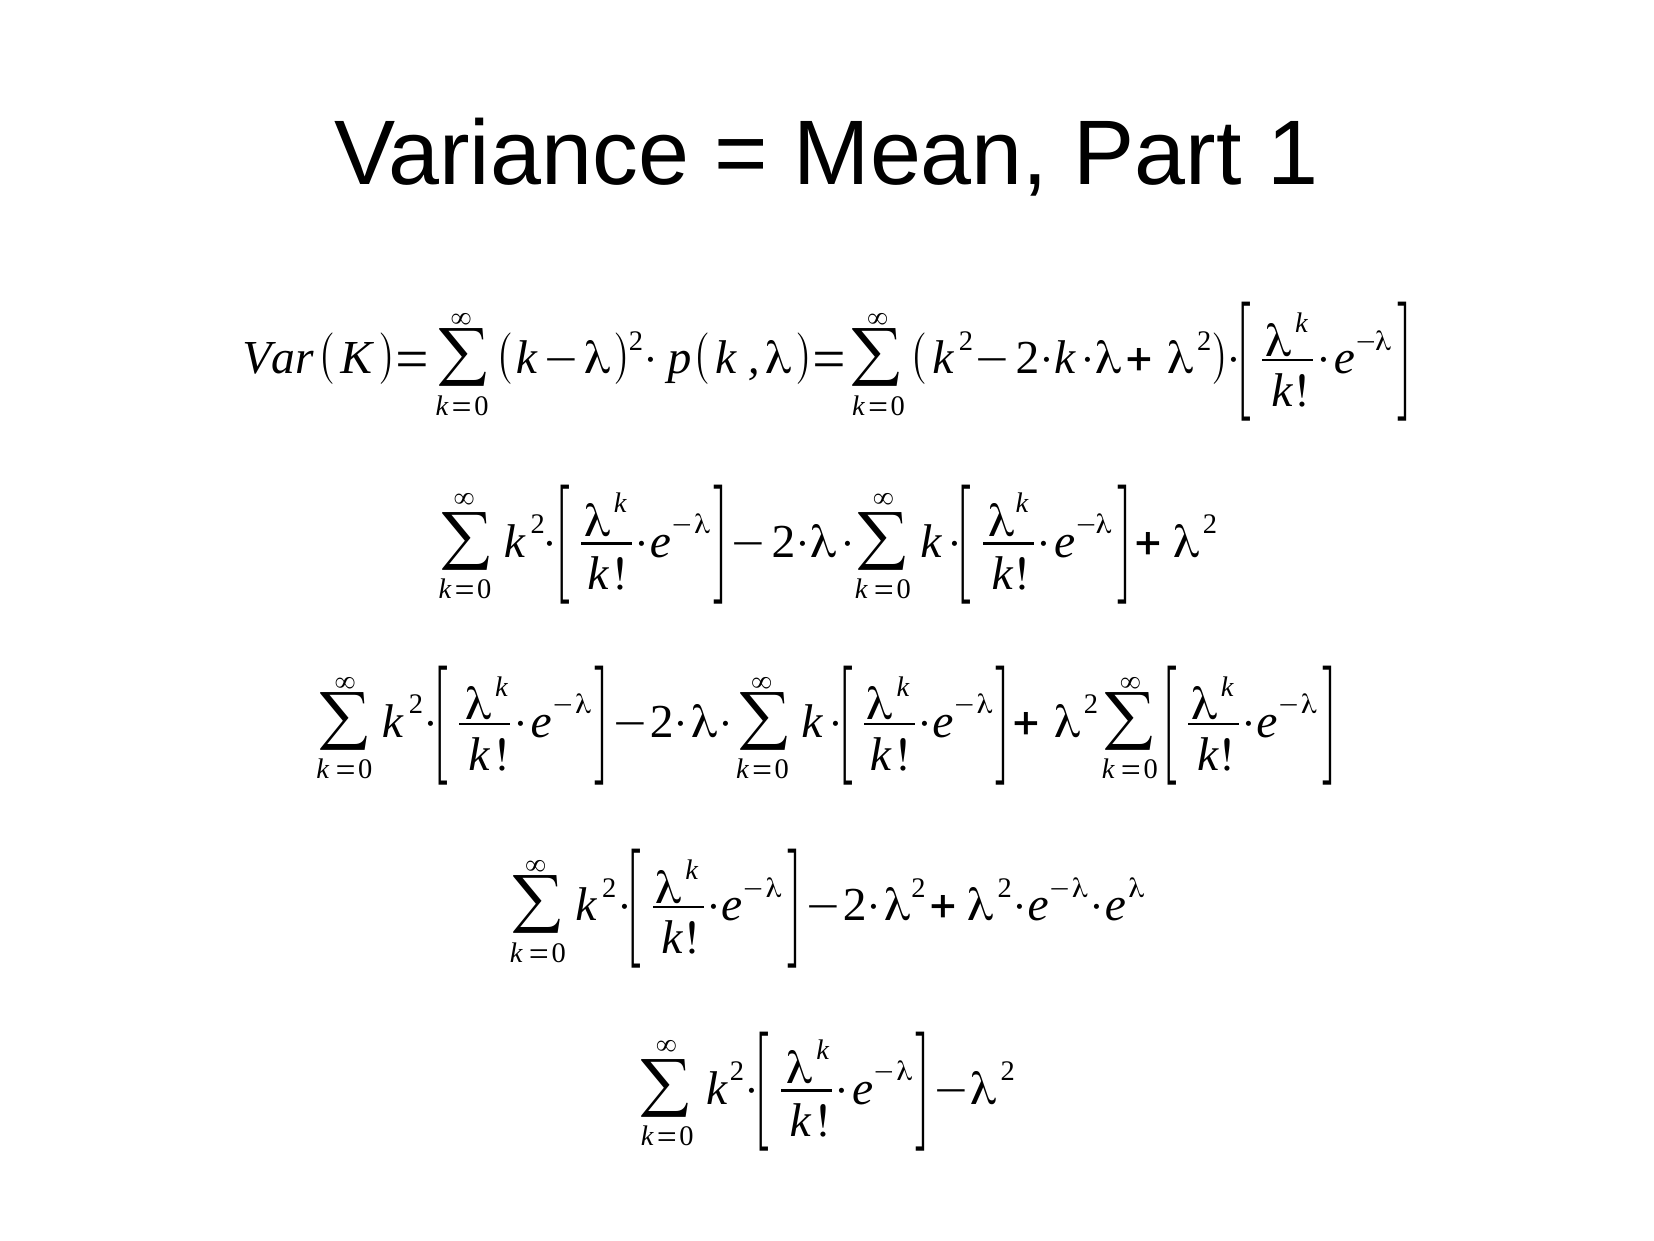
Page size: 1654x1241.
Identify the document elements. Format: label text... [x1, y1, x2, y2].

chart [230, 300, 1426, 1153]
title Variance = Mean, Part 1 [82, 49, 1571, 257]
